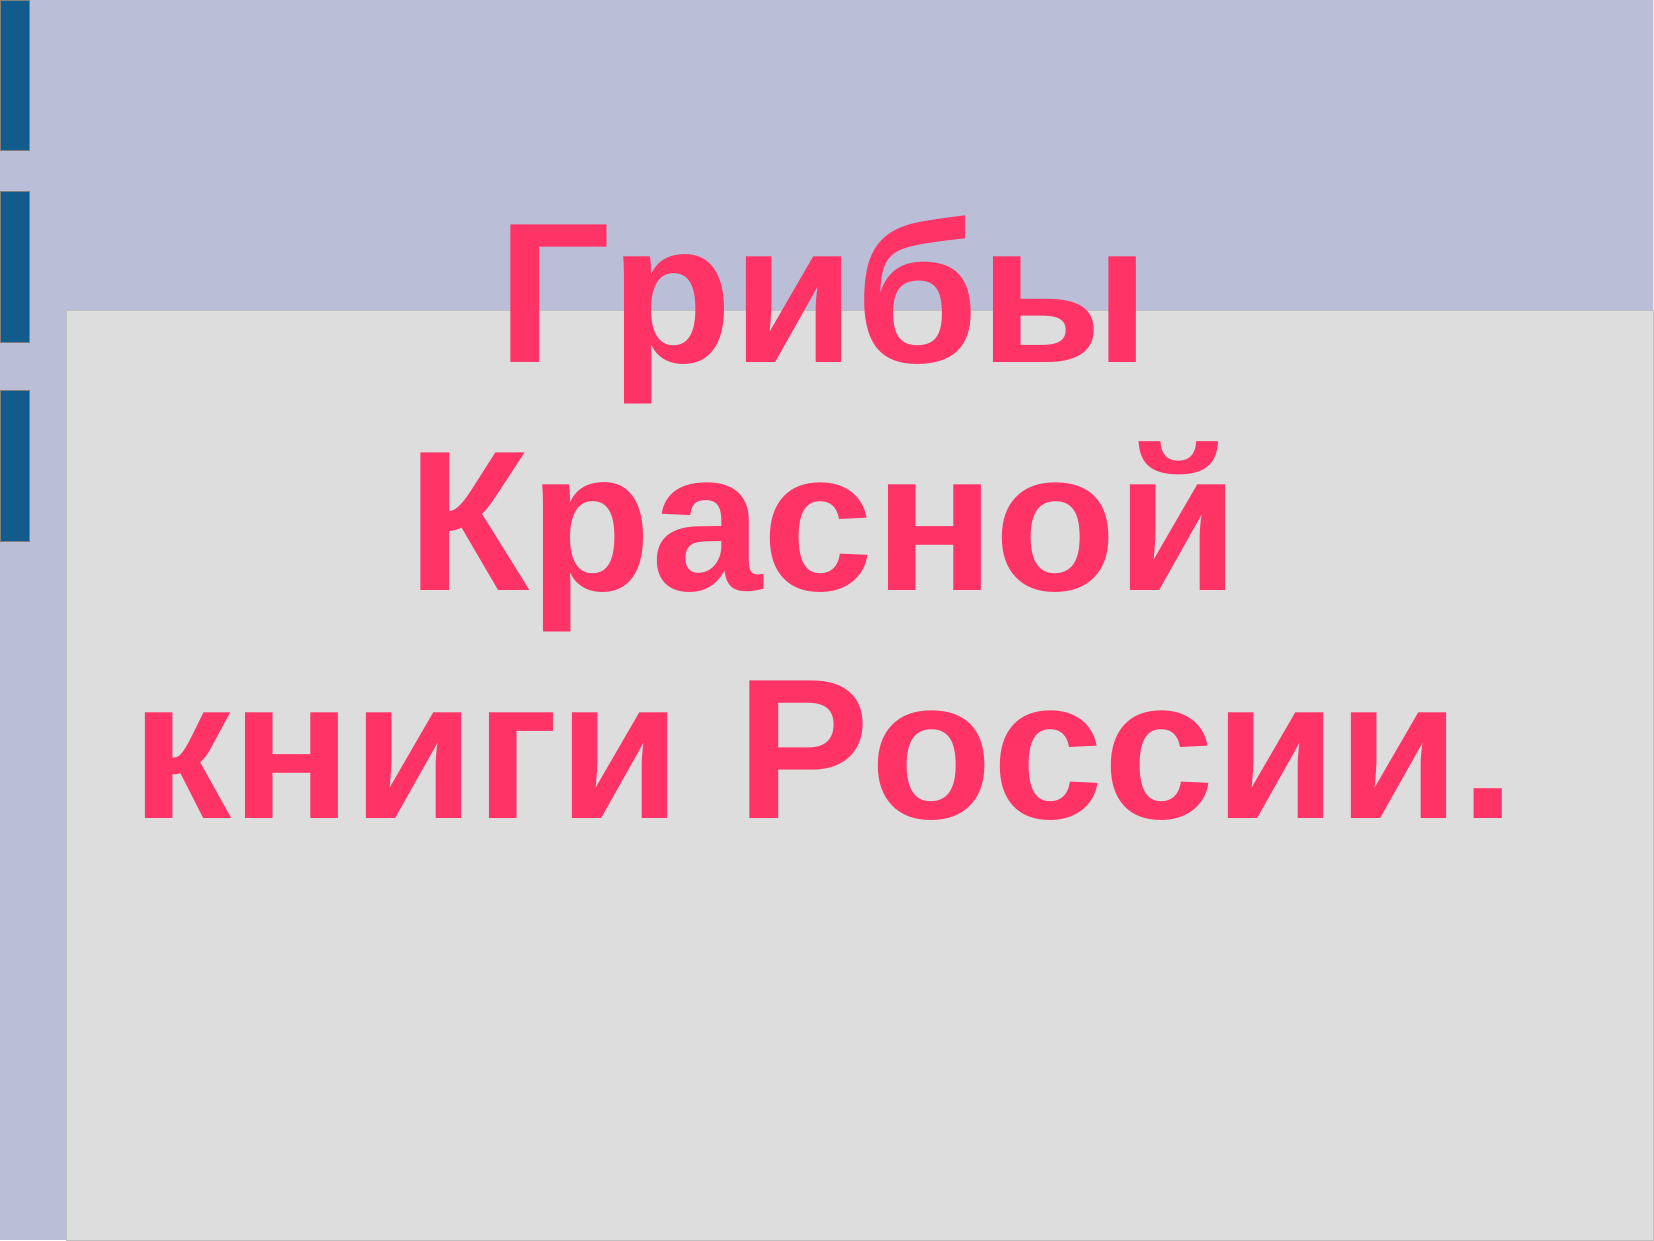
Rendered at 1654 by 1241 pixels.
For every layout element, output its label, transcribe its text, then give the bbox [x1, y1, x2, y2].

title Грибы Красной книги России. [118, 295, 1531, 739]
